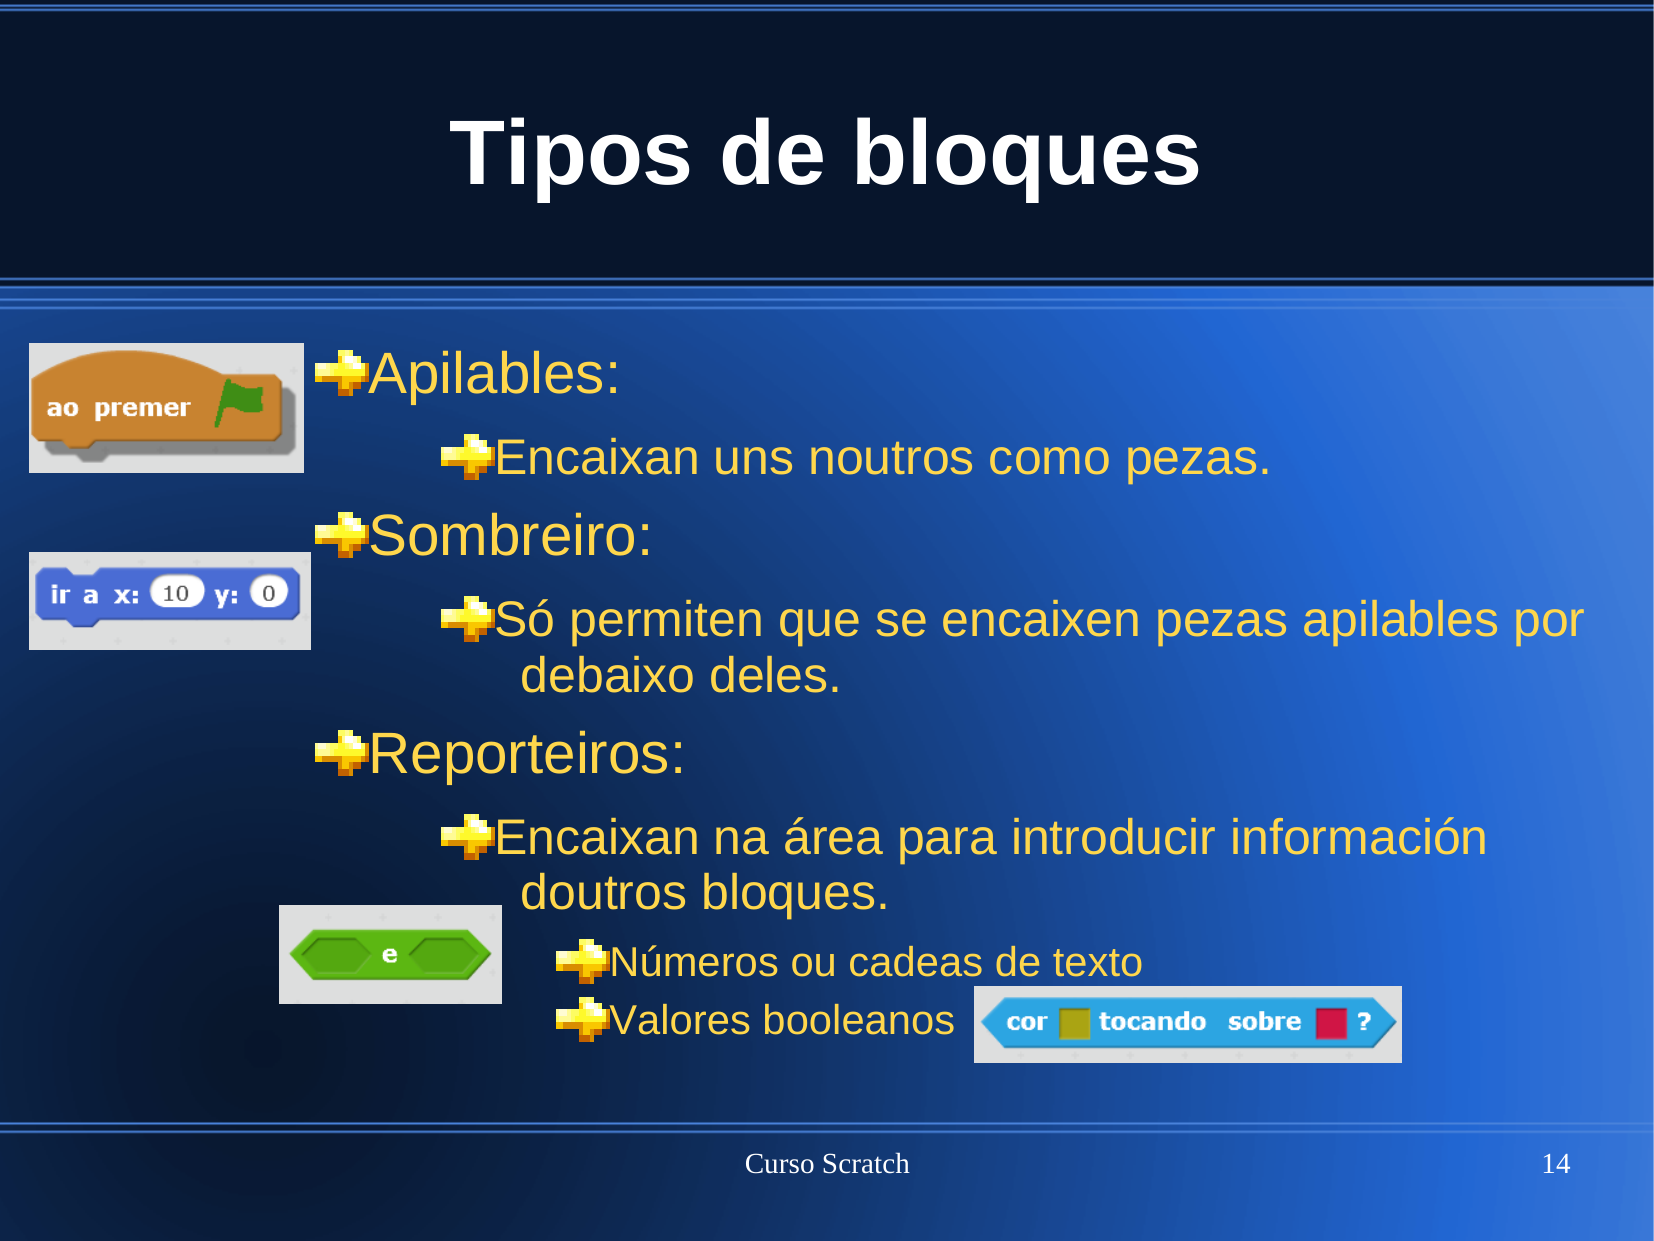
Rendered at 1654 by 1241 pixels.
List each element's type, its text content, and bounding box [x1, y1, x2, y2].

picture [0, 0, 1654, 1241]
list Apilables: Encaixan uns noutros como pezas. Sombreiro: Só permiten que se encaixen pezas apilables por debaixo deles. Reporteiros: Encaixan na área para introducir información doutros bloques. Números ou cadeas de texto Valores booleanos [177, 236, 1595, 1123]
title Tipos de bloques [82, 49, 1571, 257]
